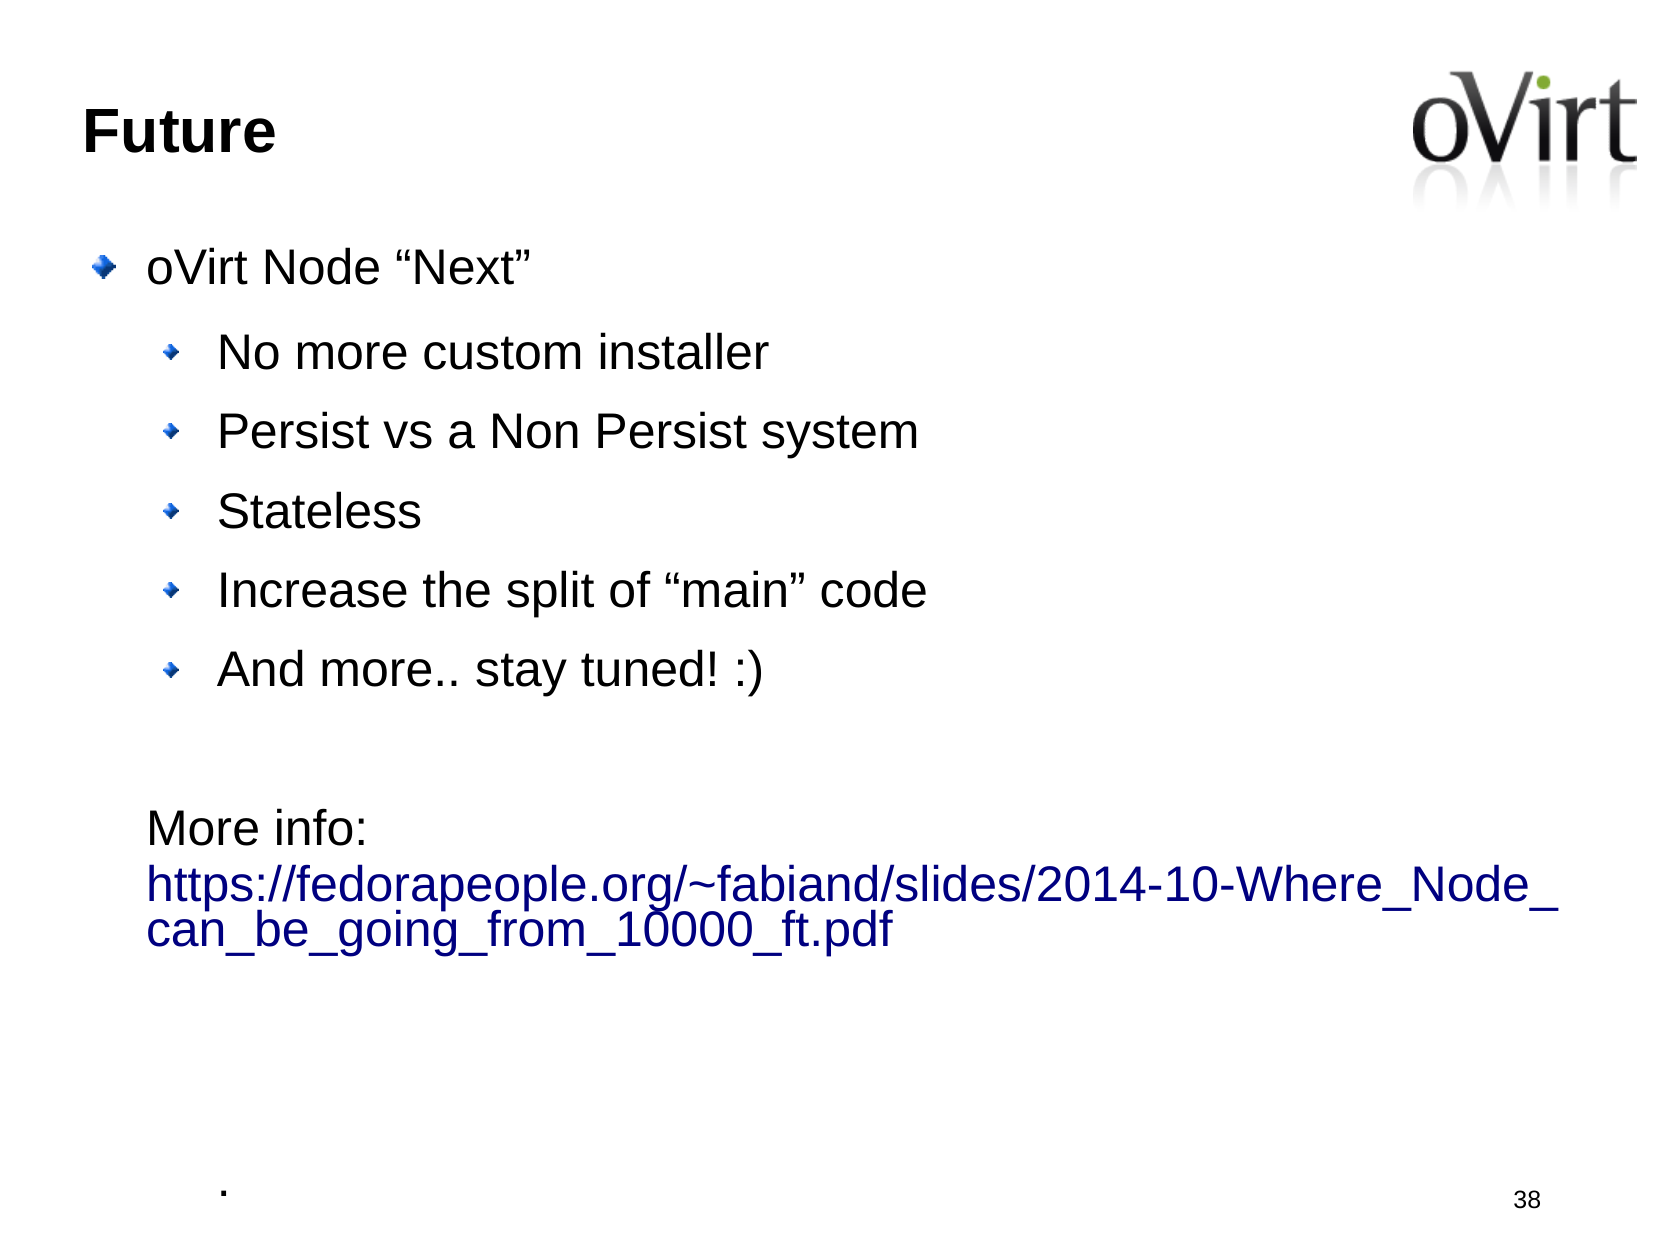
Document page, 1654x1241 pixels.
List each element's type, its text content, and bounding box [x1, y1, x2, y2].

list oVirt Node “Next” No more custom installer Persist vs a Non Persist system Stateless Increase the split of “main” code And more.. stay tuned! :) More info: https://fedorapeople.org/~fabiand/slides/2014-10-Where_Node_can_be_going_from_10000_ft.pdf . [75, 238, 1564, 1184]
picture [1413, 63, 1637, 212]
title Future [82, 37, 1378, 226]
